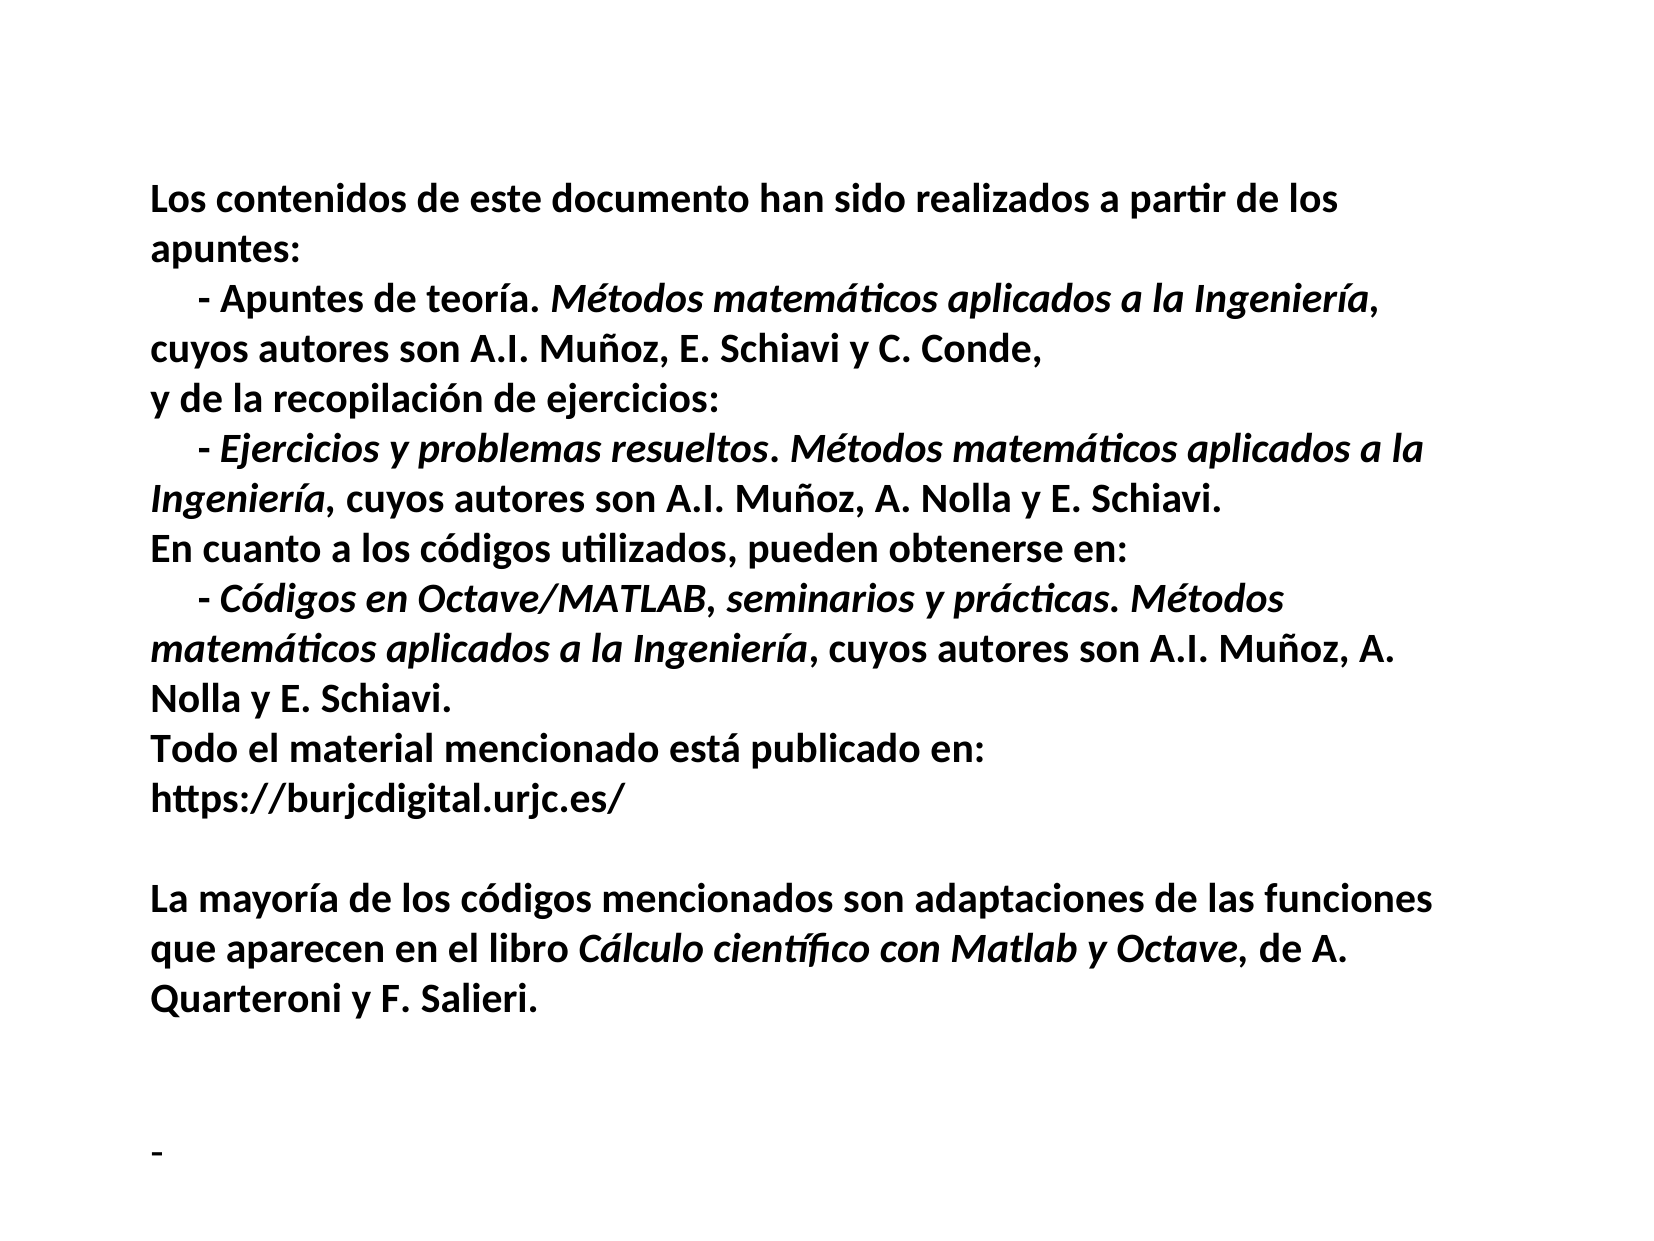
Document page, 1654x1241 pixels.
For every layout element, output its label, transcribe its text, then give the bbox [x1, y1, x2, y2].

text_box Los contenidos de este documento han sido realizados a partir de los apuntes: - Apuntes de teoría. Métodos matemáticos aplicados a la Ingeniería, cuyos autores son A.I. Muñoz, E. Schiavi y C. Conde, y de la recopilación de ejercicios: - Ejercicios y problemas resueltos. Métodos matemáticos aplicados a la Ingeniería, cuyos autores son A.I. Muñoz, A. Nolla y E. Schiavi. En cuanto a los códigos utilizados, pueden obtenerse en: - Códigos en Octave/MATLAB, seminarios y prácticas. Métodos matemáticos aplicados a la Ingeniería, cuyos autores son A.I. Muñoz, A. Nolla y E. Schiavi. Todo el material mencionado está publicado en: https://burjcdigital.urjc.es/ La mayoría de los códigos mencionados son adaptaciones de las funciones que aparecen en el libro Cálculo científico con Matlab y Octave, de A. Quarteroni y F. Salieri. [135, 162, 1464, 1188]
